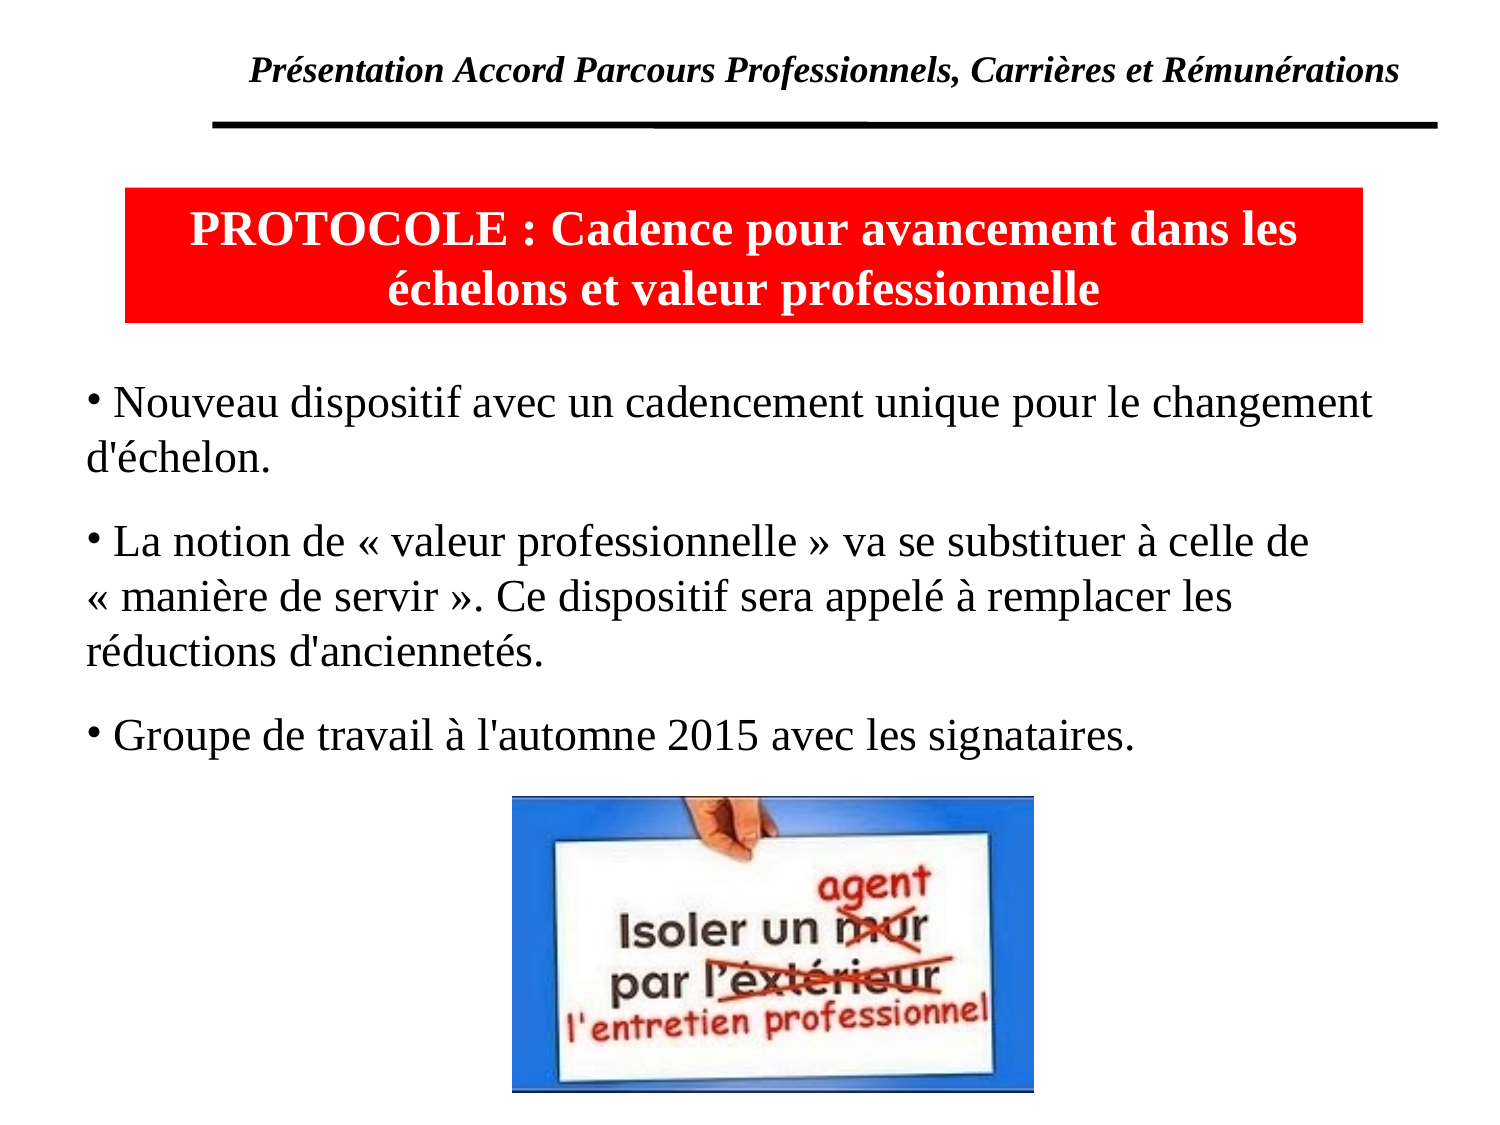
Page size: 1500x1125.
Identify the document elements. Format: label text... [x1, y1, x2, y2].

picture [512, 796, 1034, 1093]
text_box Présentation Accord Parcours Professionnels, Carrières et Rémunérations [174, 37, 1476, 100]
text_box PROTOCOLE : Cadence pour avancement dans les échelons et valeur professionnelle [125, 187, 1363, 324]
text_box Nouveau dispositif avec un cadencement unique pour le changement d'échelon. La notion de « valeur professionnelle » va se substituer à celle de « manière de servir ». Ce dispositif sera appelé à remplacer les réductions d'anciennetés. Groupe de travail à l'automne 2015 avec les signataires. [71, 364, 1447, 767]
